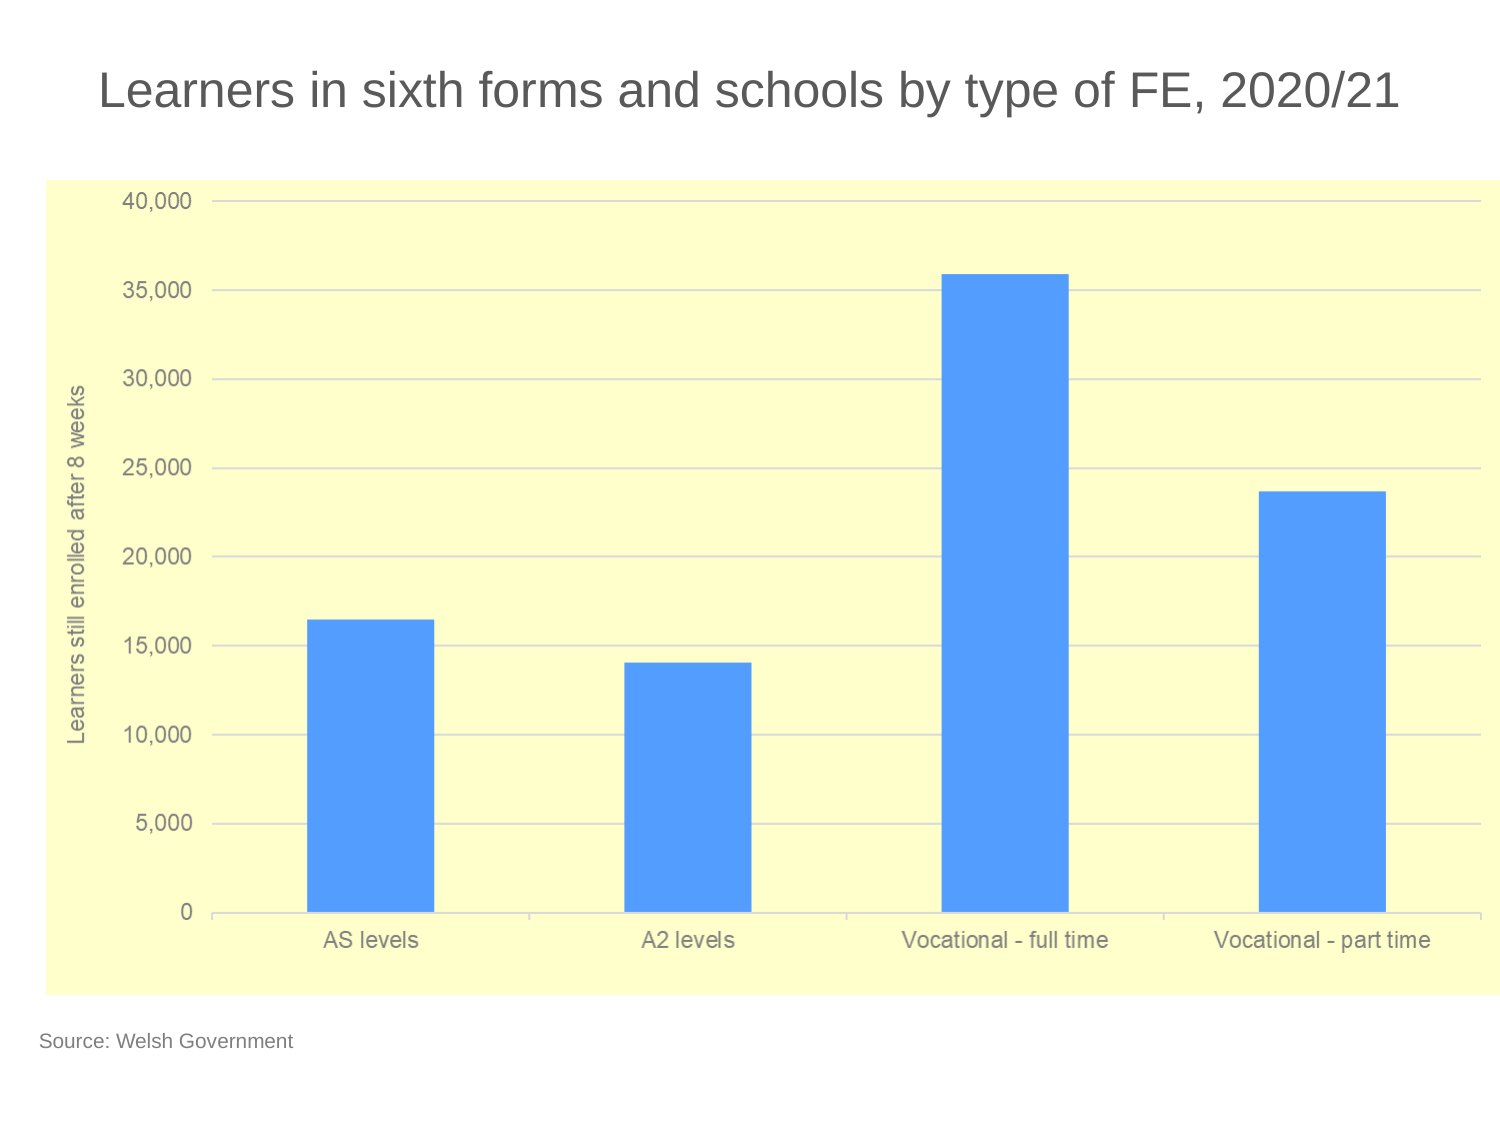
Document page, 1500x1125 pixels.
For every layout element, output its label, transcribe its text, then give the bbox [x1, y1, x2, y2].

text_box Source: Welsh Government [23, 1020, 1478, 1061]
picture [46, 180, 1500, 995]
title Learners in sixth forms and schools by type of FE, 2020/21 [0, 1, 1500, 173]
